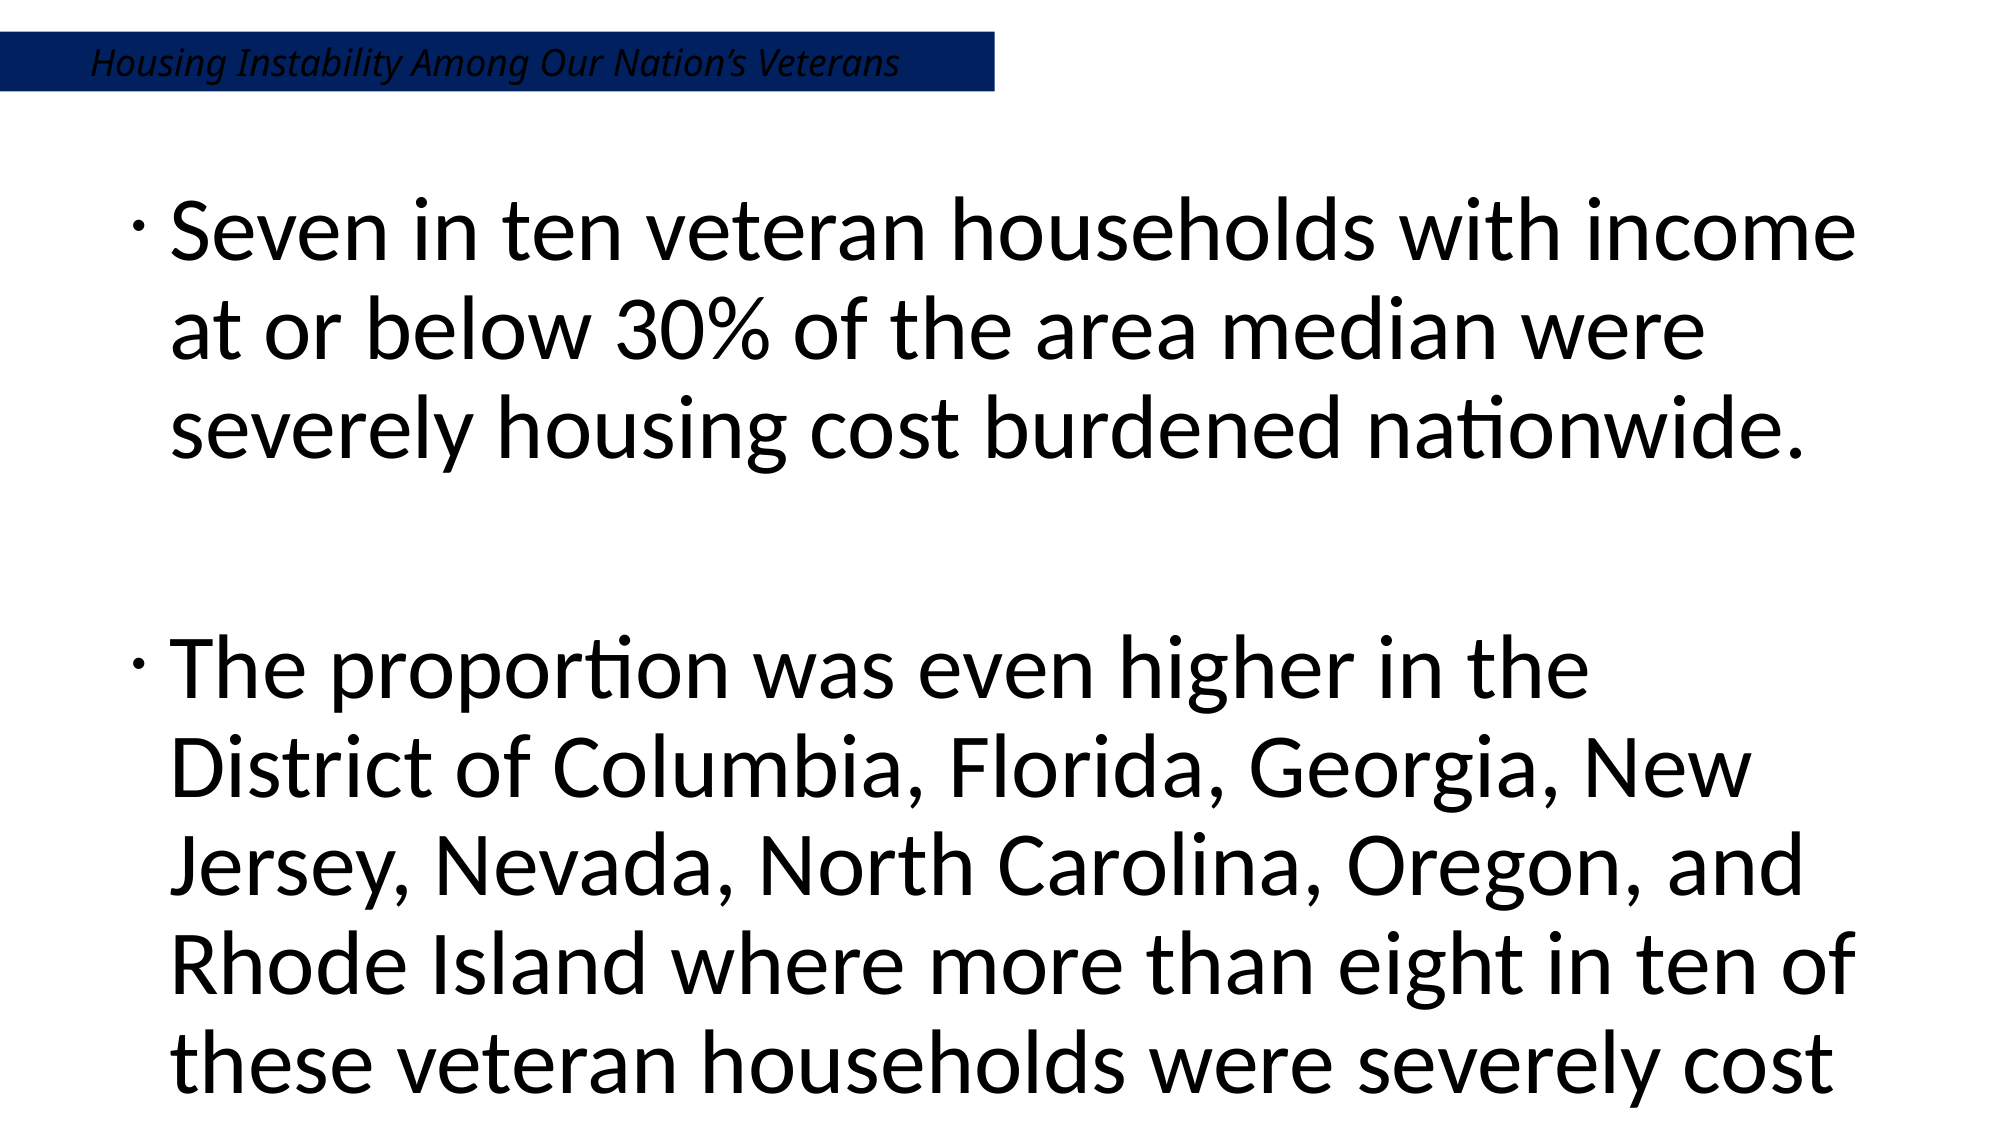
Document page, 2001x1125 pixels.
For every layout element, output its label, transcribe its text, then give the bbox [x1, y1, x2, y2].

text_box Housing Instability Among Our Nation’s Veterans [0, 31, 995, 92]
text_box Seven in ten veteran households with income at or below 30% of the area median were severely housing cost burdened nationwide. The proportion was even higher in the District of Columbia, Florida, Georgia, New Jersey, Nevada, North Carolina, Oregon, and Rhode Island where more than eight in ten of these veteran households were severely cost burdened. [116, 83, 1890, 1082]
